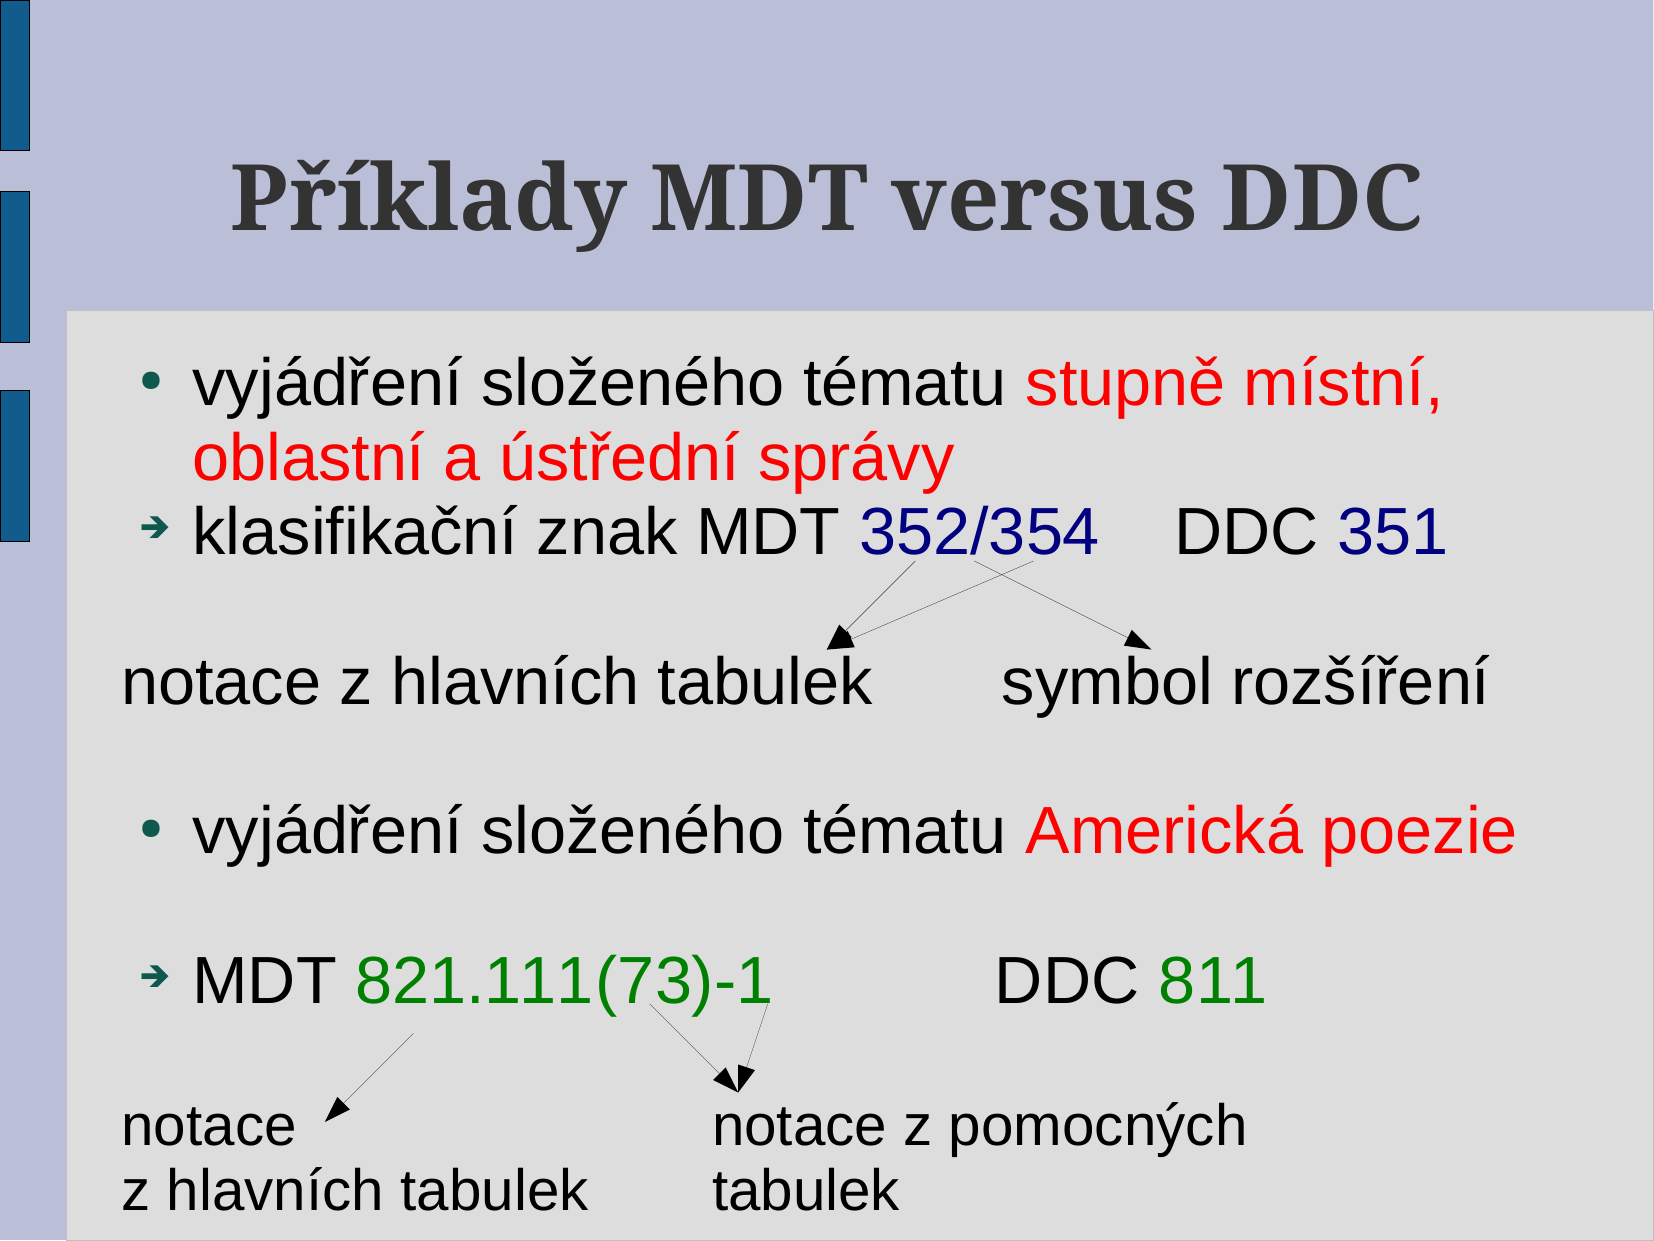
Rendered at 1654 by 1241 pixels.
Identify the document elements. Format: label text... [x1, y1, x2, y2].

title Příklady MDT versus DDC [121, 98, 1534, 291]
list vyjádření složeného tématu stupně místní, oblastní a ústřední správy klasifikační znak MDT 352/354 DDC 351 notace z hlavních tabulek symbol rozšíření vyjádření složeného tématu Americká poezie MDT 821.111(73)-1 DDC 811 notace notace z pomocných z hlavních tabulek tabulek [121, 344, 1534, 1223]
